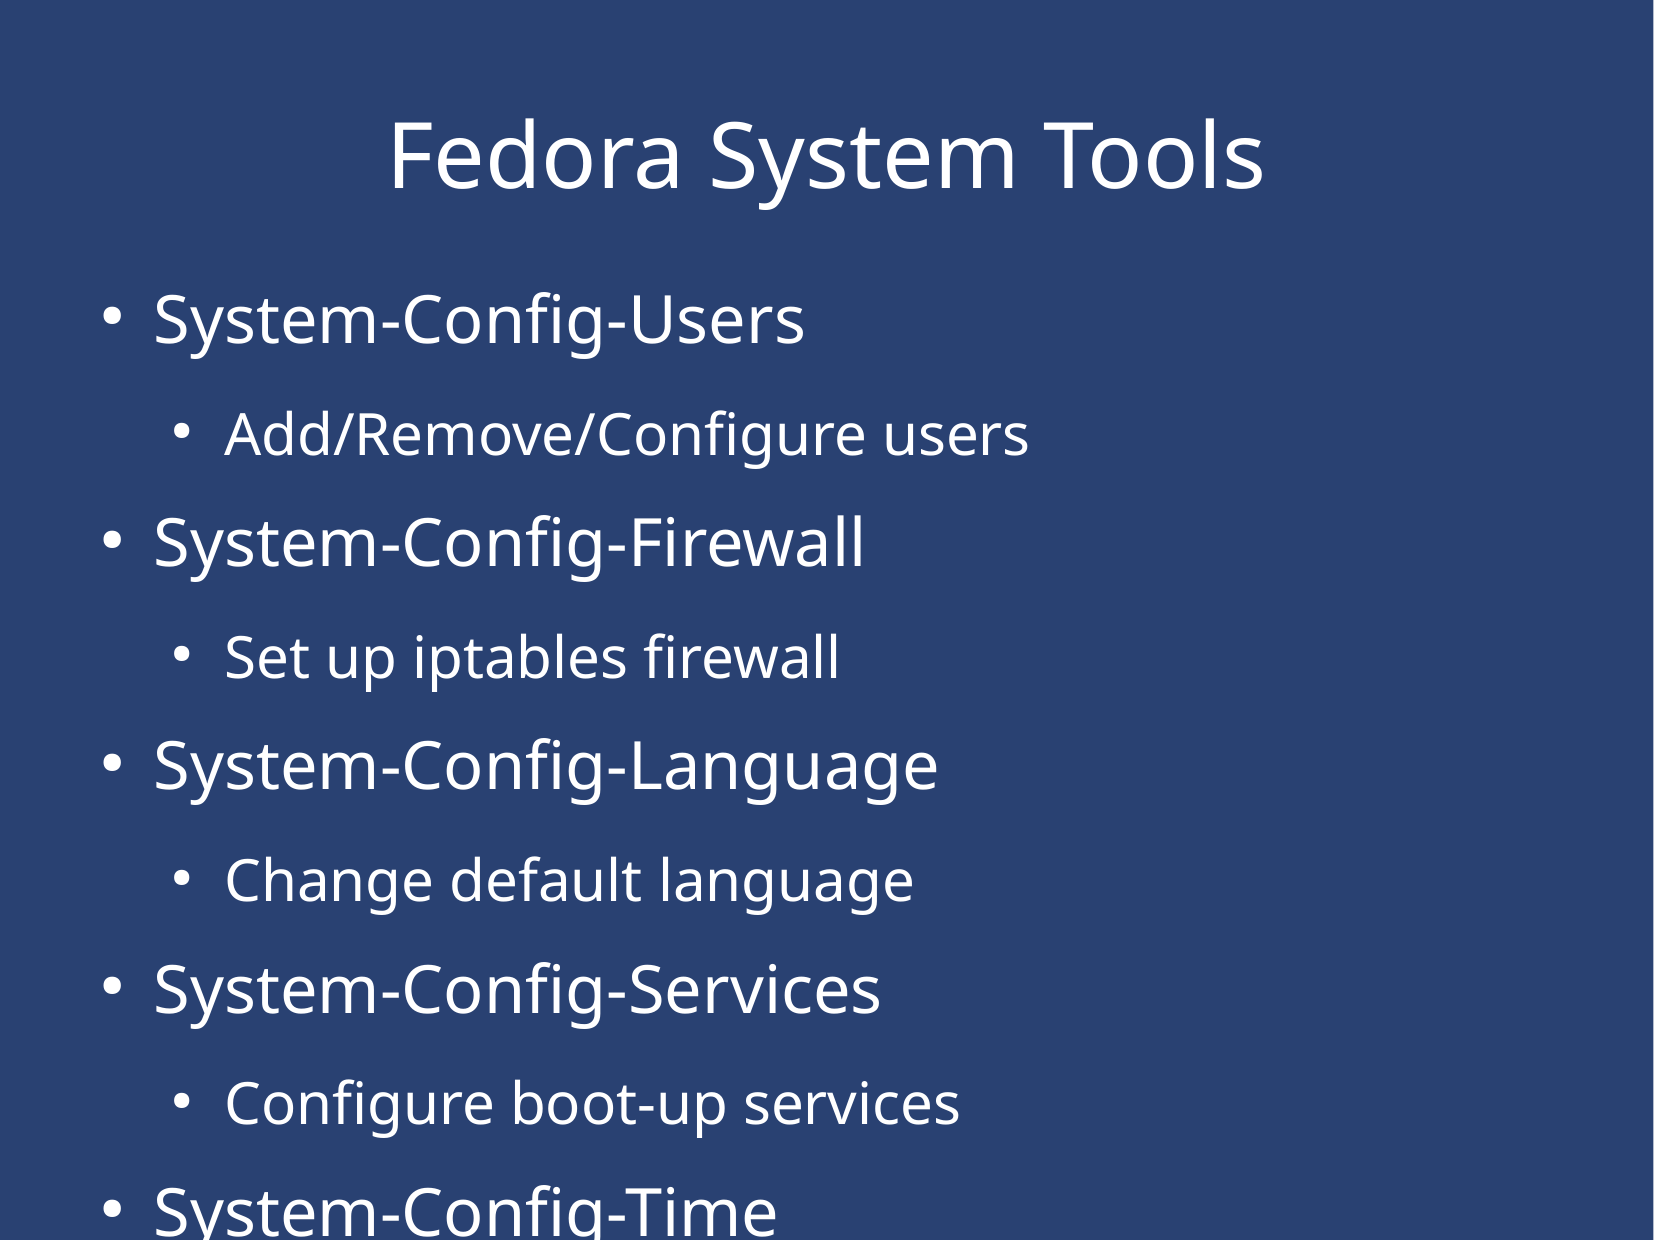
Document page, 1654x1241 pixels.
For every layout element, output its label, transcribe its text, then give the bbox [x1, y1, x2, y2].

title Fedora System Tools [82, 49, 1571, 257]
list System-Config-Users Add/Remove/Configure users System-Config-Firewall Set up iptables firewall System-Config-Language Change default language System-Config-Services Configure boot-up services System-Config-Time System-Config-Printer [82, 272, 1571, 1241]
